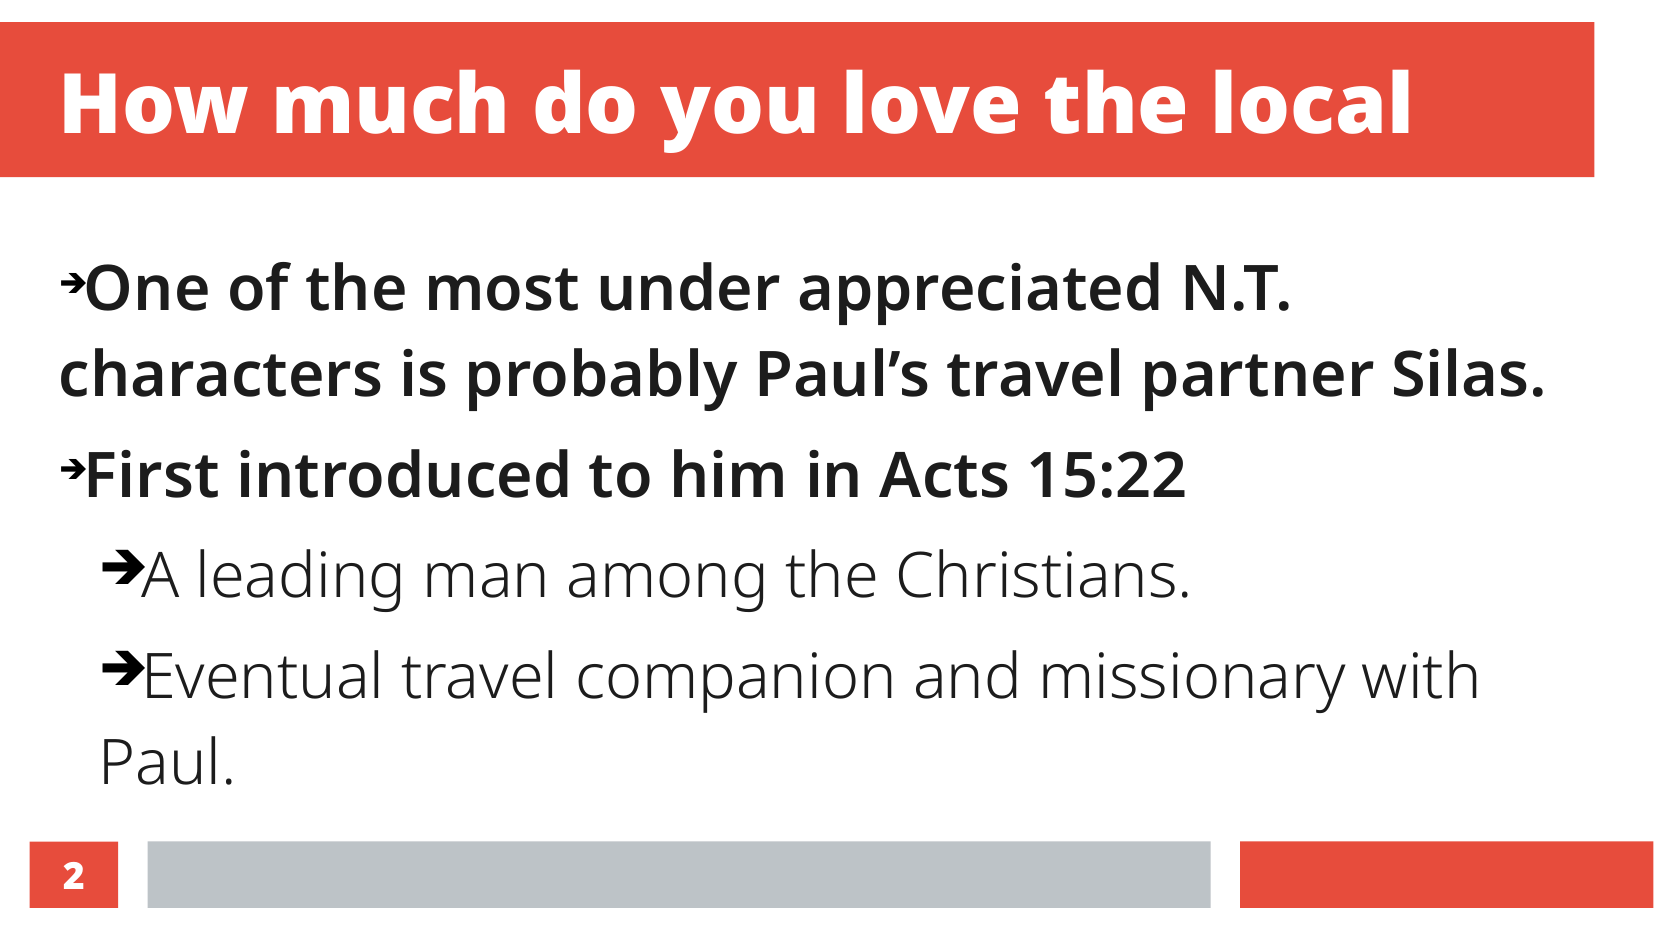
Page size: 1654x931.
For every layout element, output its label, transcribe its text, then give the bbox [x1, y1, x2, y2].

title How much do you love the local church? [59, 44, 1595, 156]
list One of the most under appreciated N.T. characters is probably Paul’s travel partner Silas. First introduced to him in Acts 15:22 A leading man among the Christians. Eventual travel companion and missionary with Paul. [59, 243, 1565, 820]
